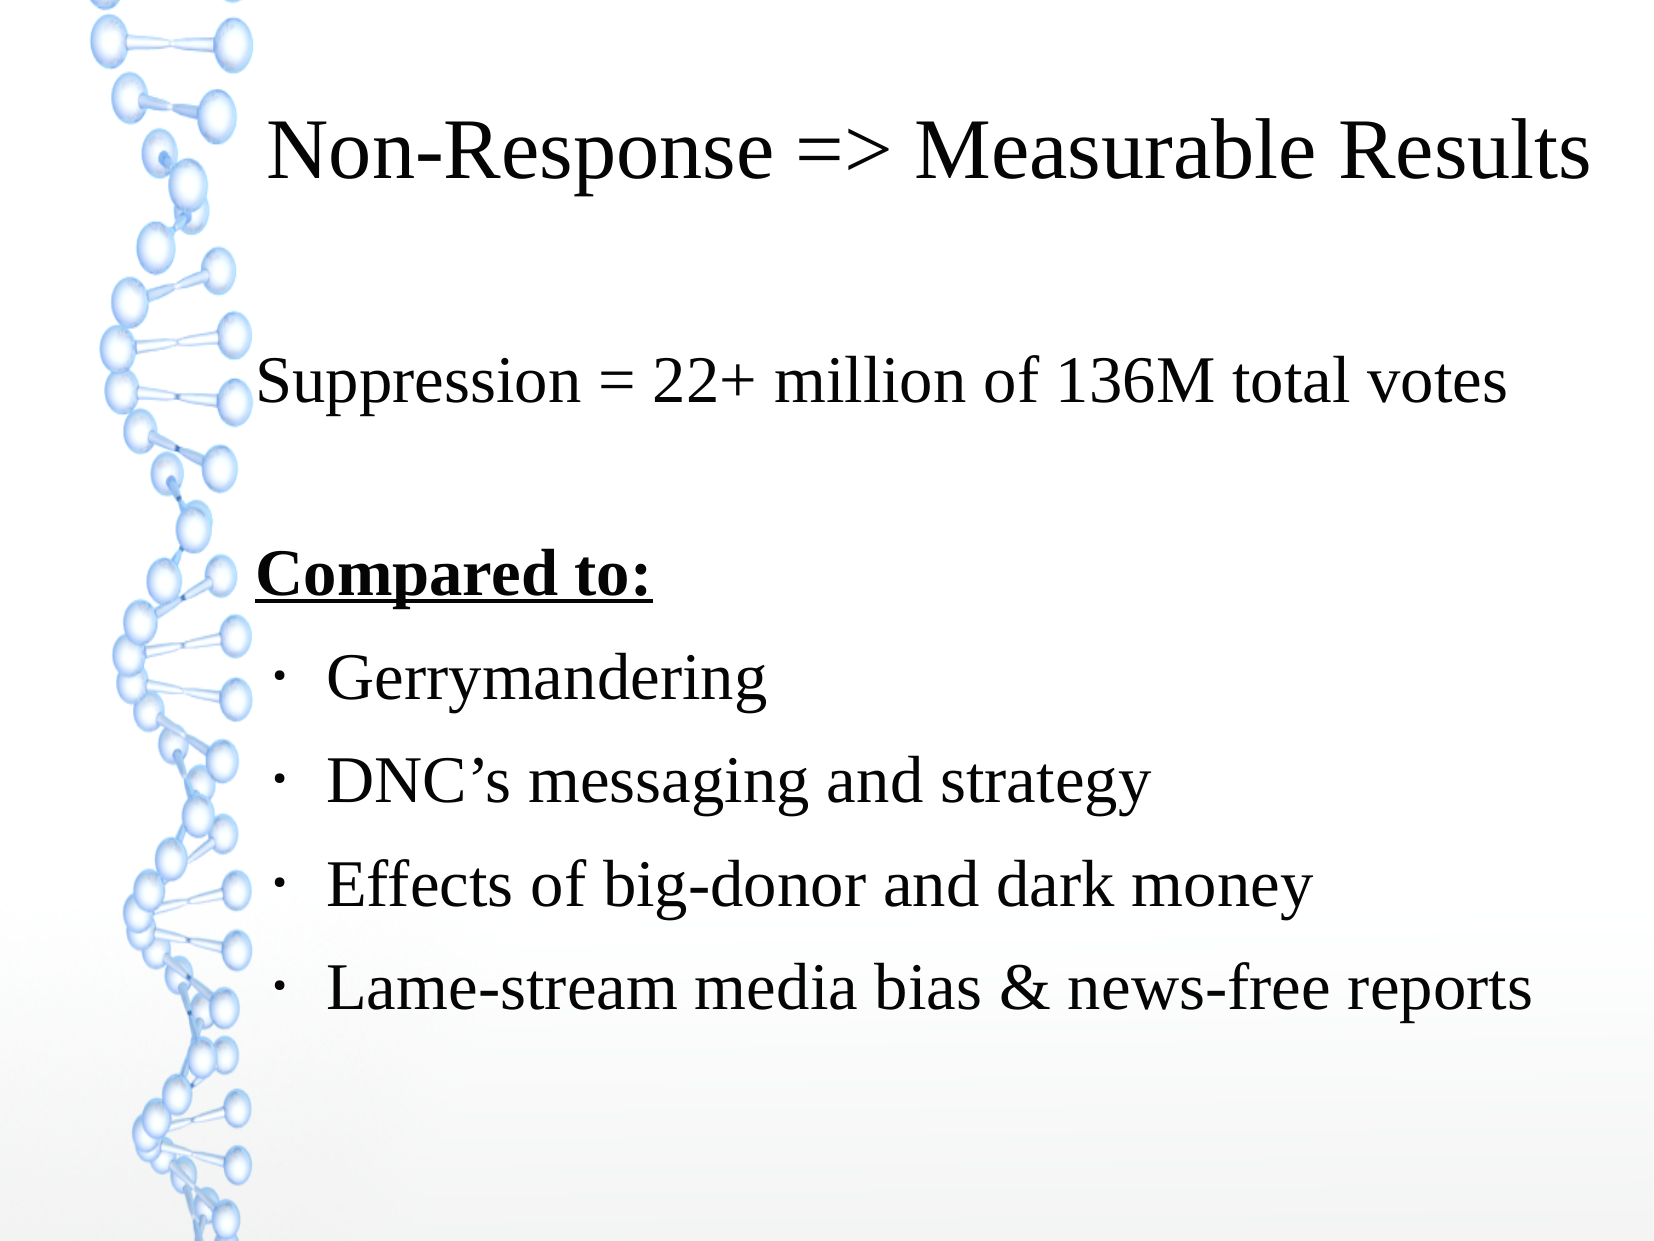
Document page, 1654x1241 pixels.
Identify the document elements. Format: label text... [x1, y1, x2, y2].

list Suppression = 22+ million of 136M total votes Compared to: Gerrymandering DNC’s messaging and strategy Effects of big-donor and dark money Lame-stream media bias & news-free reports [255, 239, 1585, 1111]
picture [0, 0, 1654, 1241]
title Non-Response => Measurable Results [265, 47, 1595, 252]
